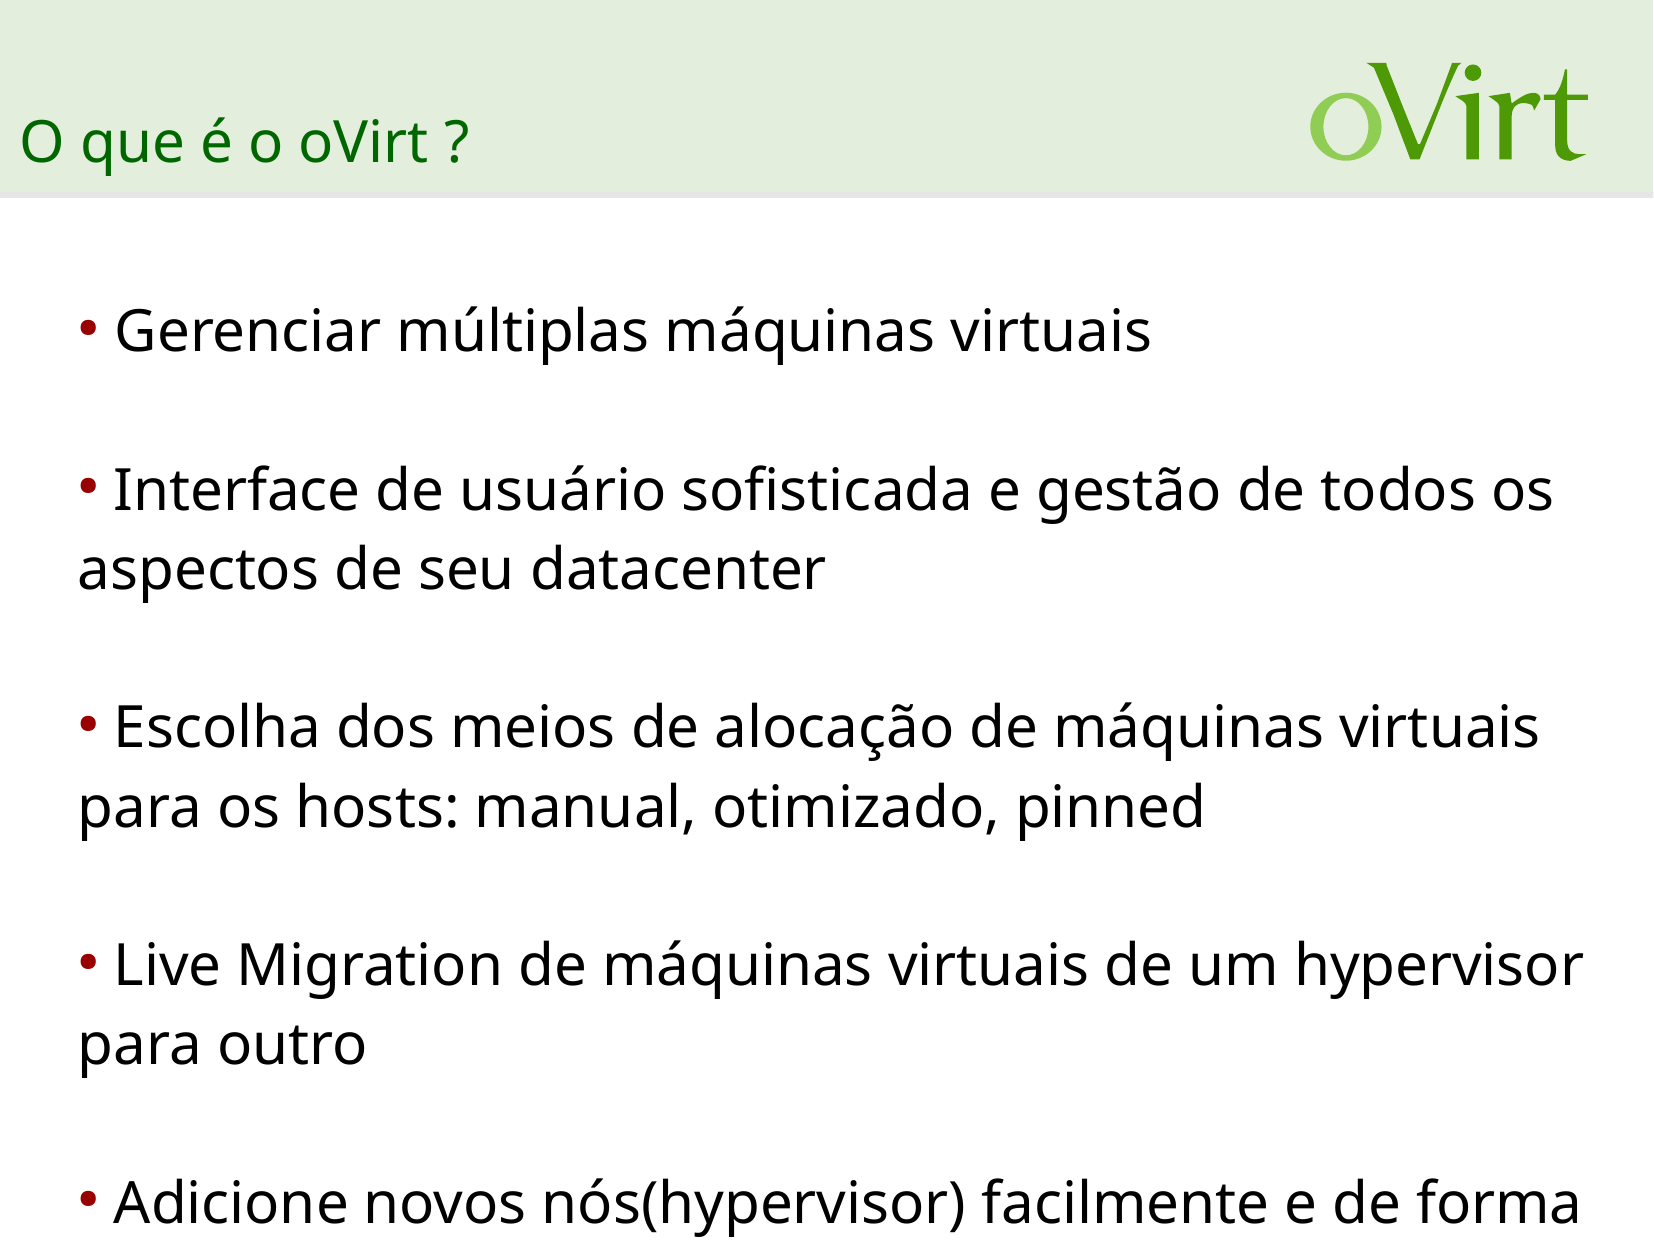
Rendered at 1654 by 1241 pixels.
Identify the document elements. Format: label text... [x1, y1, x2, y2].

text_box Gerenciar múltiplas máquinas virtuais Interface de usuário sofisticada e gestão de todos os aspectos de seu datacenter Escolha dos meios de alocação de máquinas virtuais para os hosts: manual, otimizado, pinned Live Migration de máquinas virtuais de um hypervisor para outro Adicione novos nós(hypervisor) facilmente e de forma centralizada [63, 281, 1604, 1178]
text_box O que é o oVirt ? [5, 93, 523, 176]
